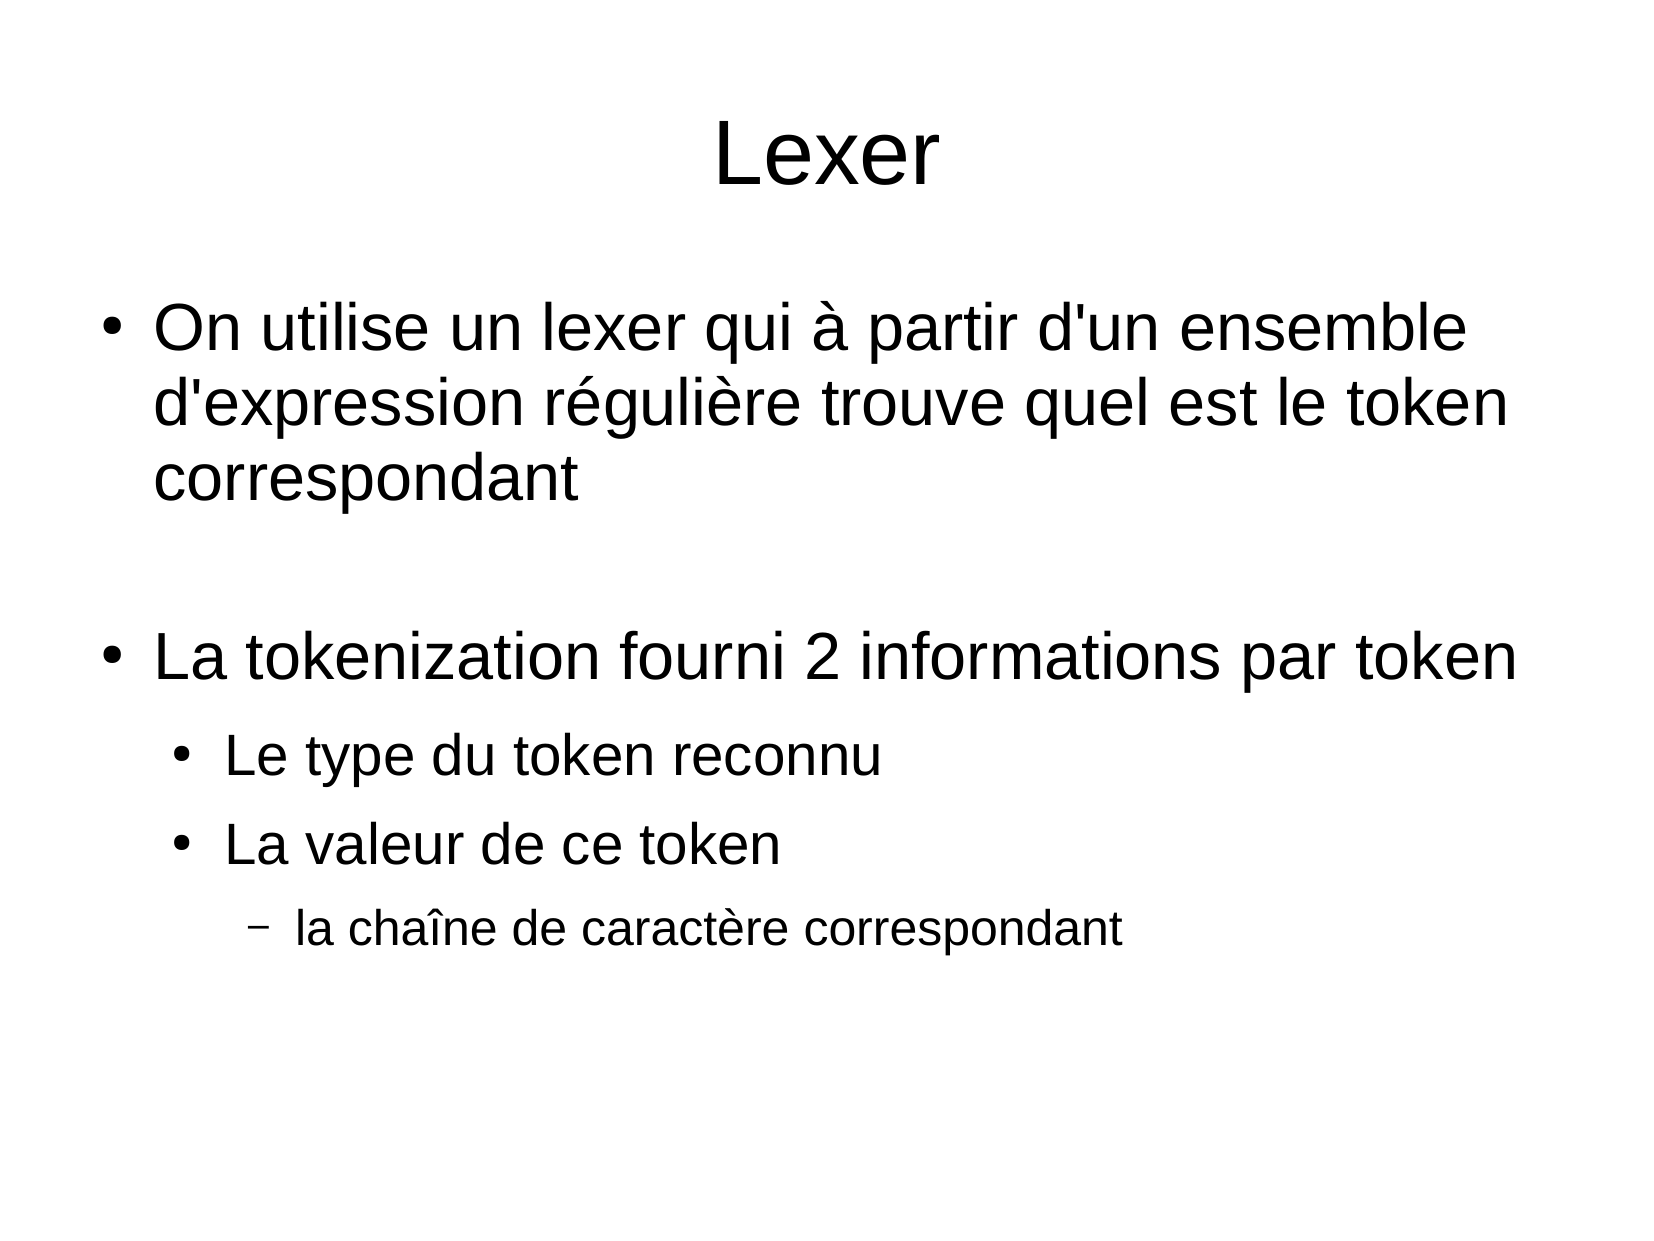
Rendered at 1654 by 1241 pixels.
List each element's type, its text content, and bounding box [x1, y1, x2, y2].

title Lexer [82, 49, 1571, 257]
list On utilise un lexer qui à partir d'un ensemble d'expression régulière trouve quel est le token correspondant La tokenization fourni 2 informations par token Le type du token reconnu La valeur de ce token la chaîne de caractère correspondant [82, 290, 1571, 1094]
